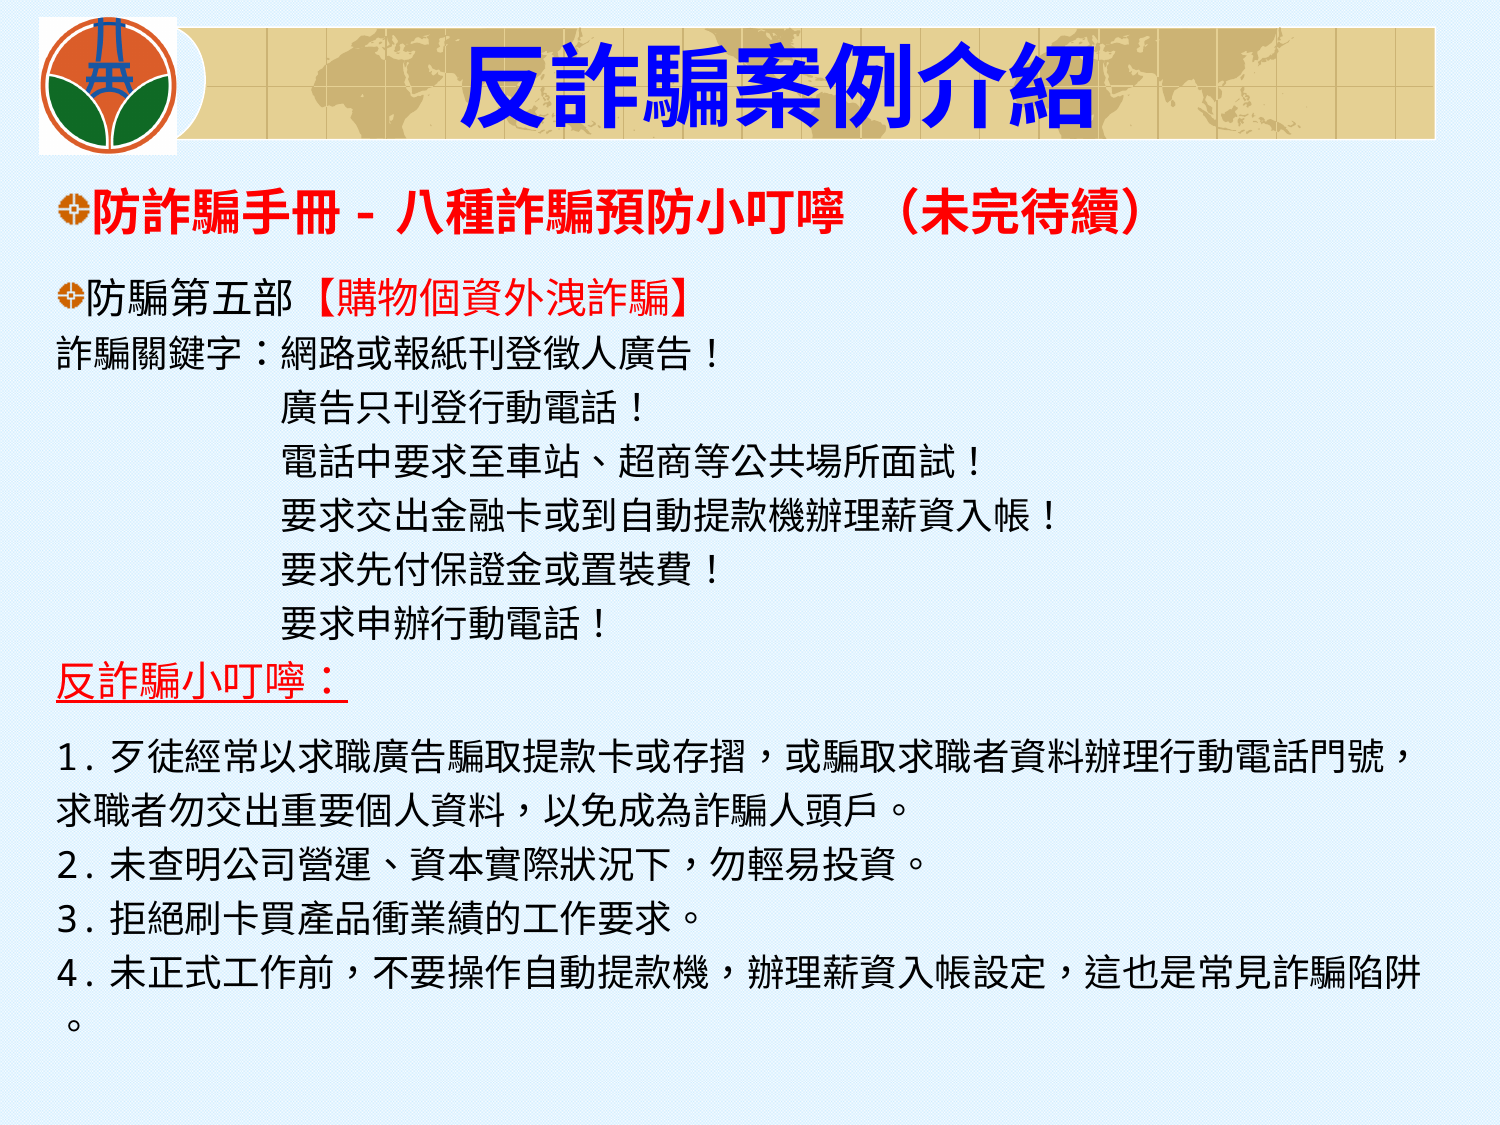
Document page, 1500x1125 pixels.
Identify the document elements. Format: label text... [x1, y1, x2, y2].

picture [0, 0, 1500, 1125]
list 防詐騙手冊-八種詐騙預防小叮嚀 （未完待續） 防騙第五部【購物個資外洩詐騙】 詐騙關鍵字：網路或報紙刊登徵人廣告！ 廣告只刊登行動電話！ 電話中要求至車站、超商等公共場所面試！ 要求交出金融卡或到自動提款機辦理薪資入帳！ 要求先付保證金或置裝費！ 要求申辦行動電話！ 反詐騙小叮嚀： 1.歹徒經常以求職廣告騙取提款卡或存摺，或騙取求職者資料辦理行動電話門號，求職者勿交出重要個人資料，以免成為詐騙人頭戶。 2.未查明公司營運、資本實際狀況下，勿輕易投資。 3.拒絕刷卡買產品衝業績的工作要求。 4.未正式工作前，不要操作自動提款機，辦理薪資入帳設定，這也是常見詐騙陷阱。 [41, 160, 1471, 1071]
text_box 反詐騙案例介紹 [442, 19, 1117, 149]
